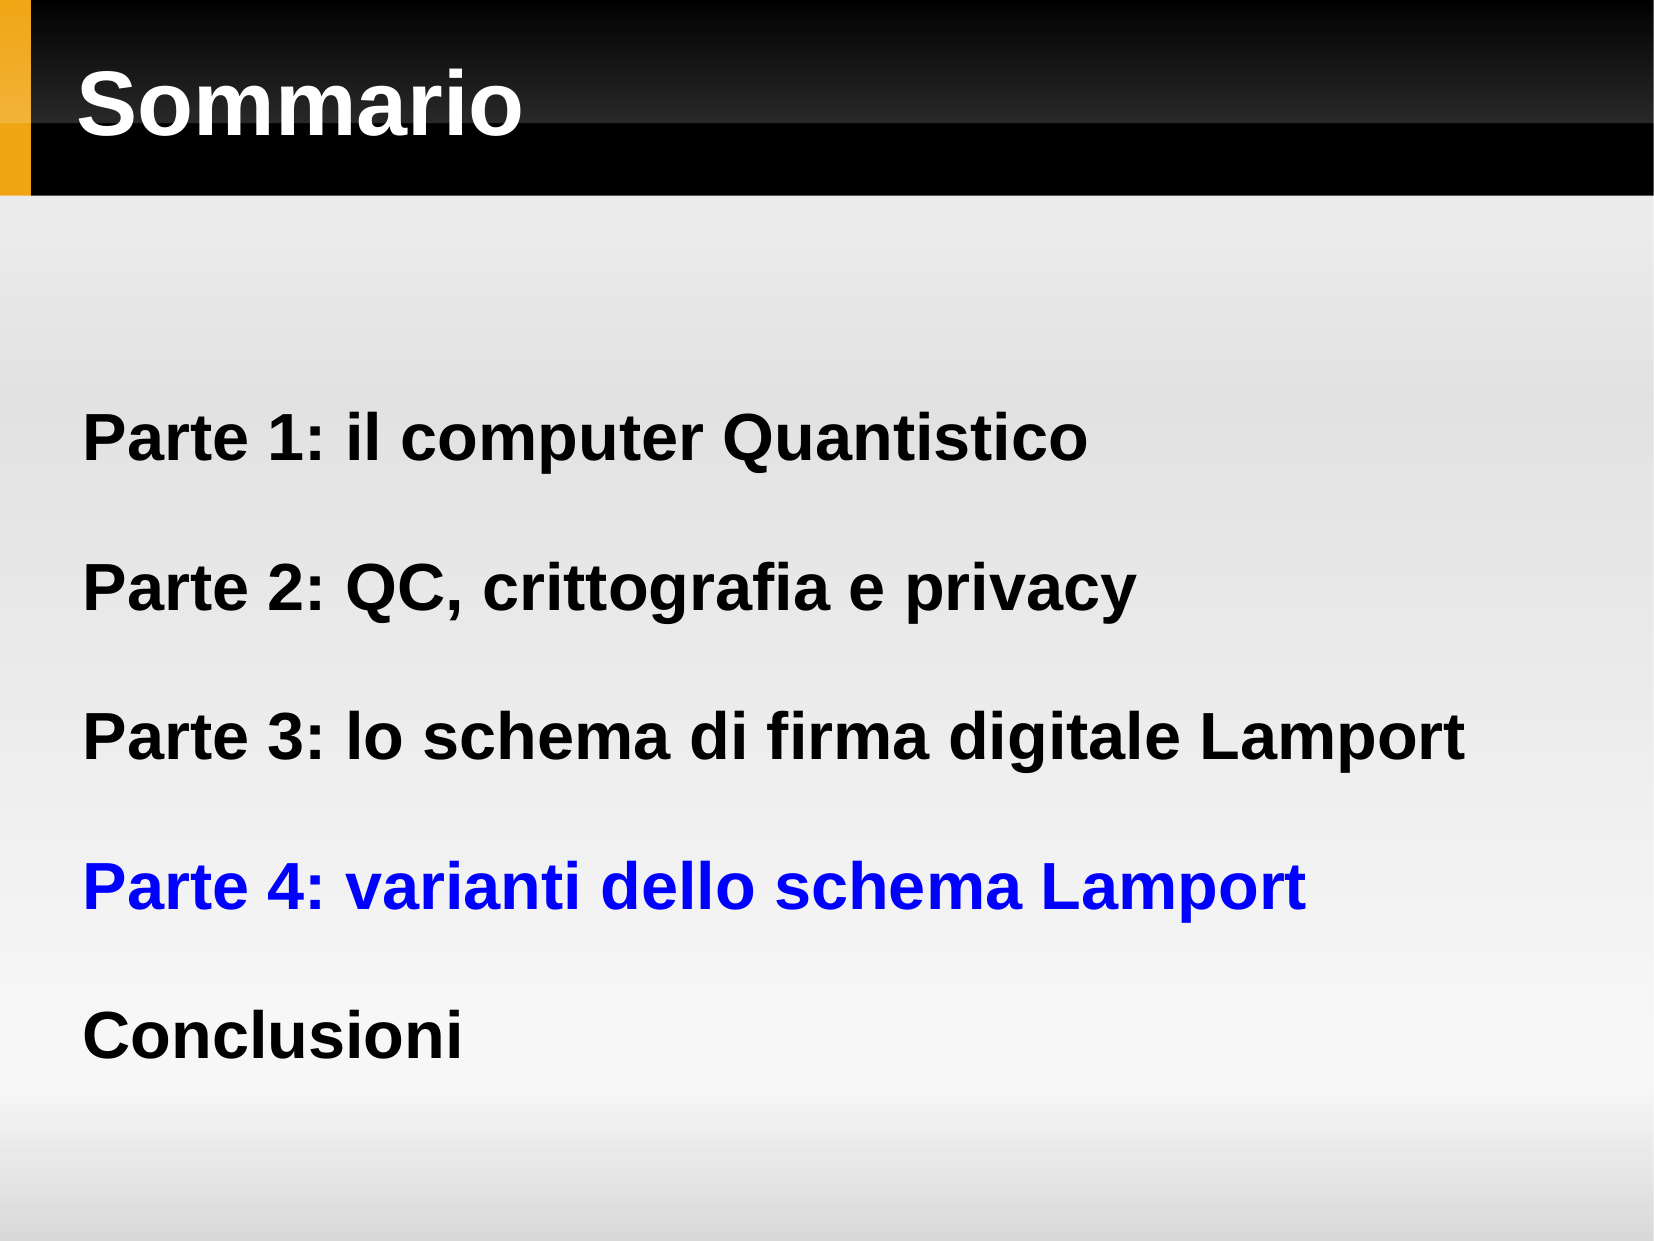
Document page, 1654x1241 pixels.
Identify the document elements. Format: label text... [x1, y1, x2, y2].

subtitle Parte 1: il computer Quantistico Parte 2: QC, crittografia e privacy Parte 3: lo schema di firma digitale Lamport Parte 4: varianti dello schema Lamport Conclusioni [82, 297, 1571, 1102]
picture [0, 0, 1654, 1241]
title Sommario [76, 7, 1565, 200]
